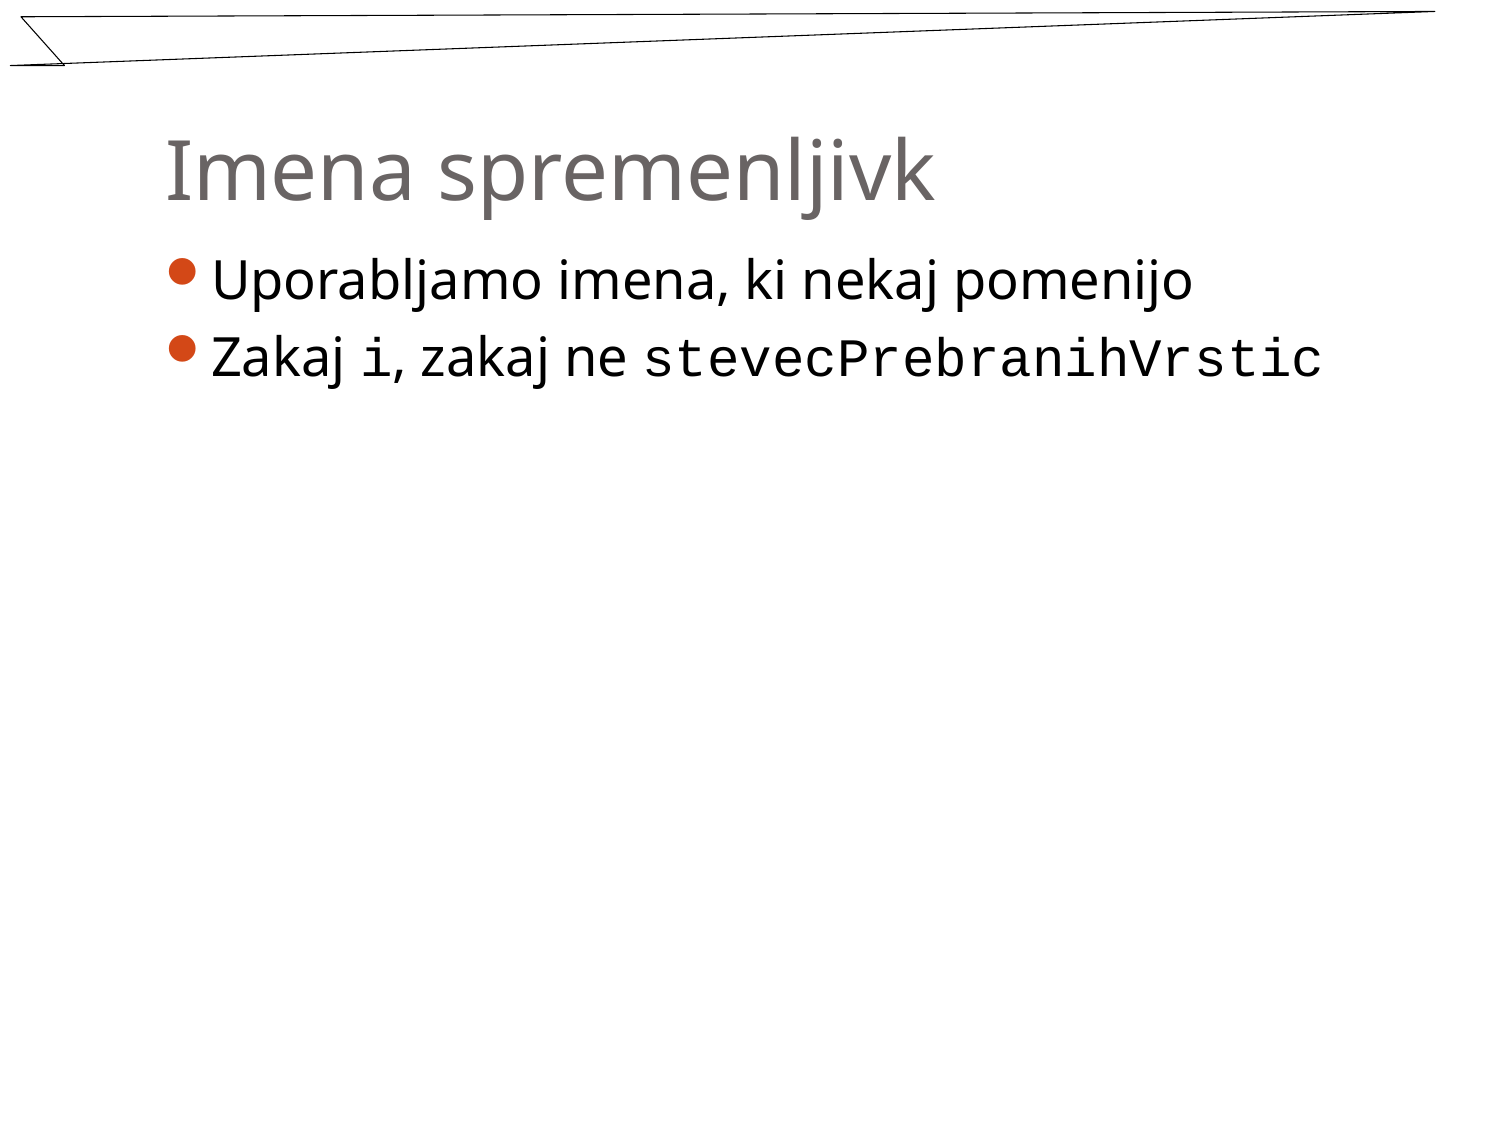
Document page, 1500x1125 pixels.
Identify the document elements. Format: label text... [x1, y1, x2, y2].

list Uporabljamo imena, ki nekaj pomenijo Zakaj i, zakaj ne stevecPrebranihVrstic [150, 237, 1425, 988]
title Imena spremenljivk [150, 45, 1425, 233]
